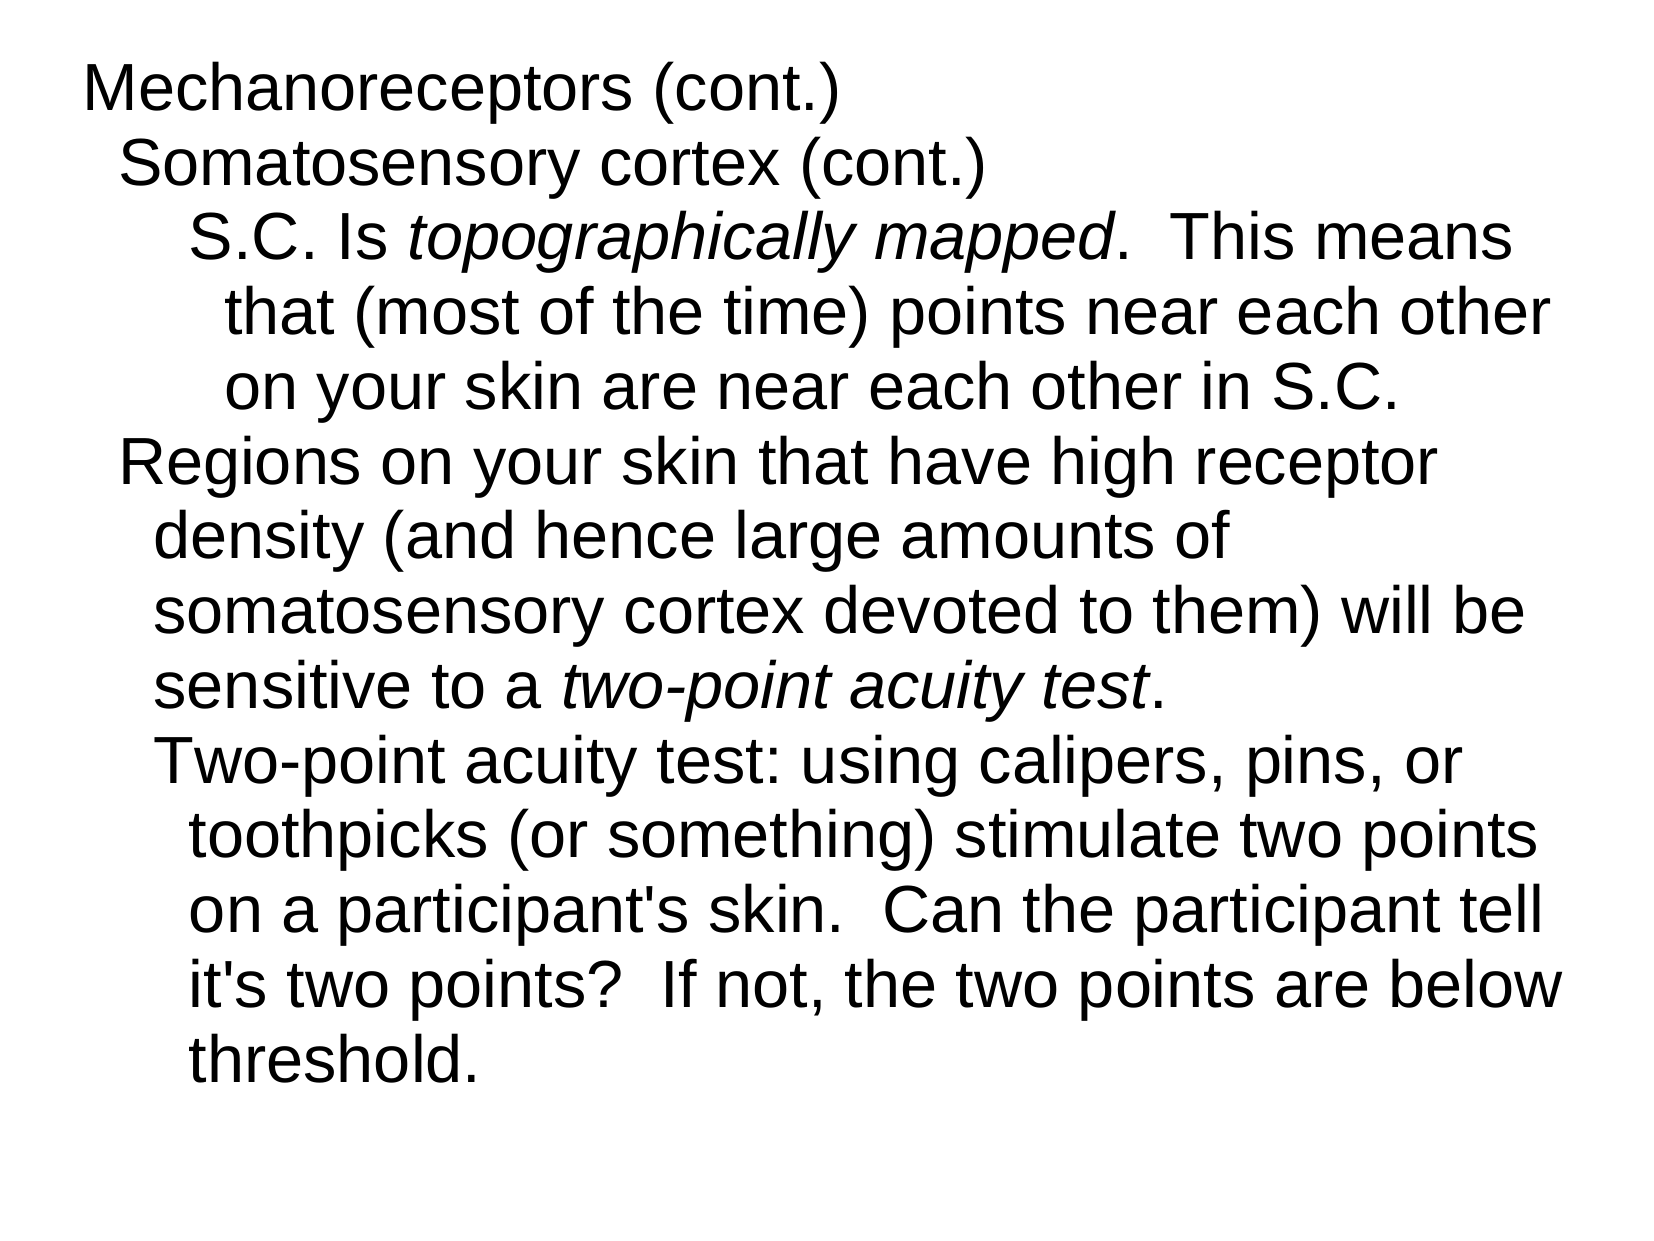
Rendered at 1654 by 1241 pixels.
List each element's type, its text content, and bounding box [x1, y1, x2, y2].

subtitle Mechanoreceptors (cont.) Somatosensory cortex (cont.) S.C. Is topographically mapped. This means that (most of the time) points near each other on your skin are near each other in S.C. Regions on your skin that have high receptor density (and hence large amounts of somatosensory cortex devoted to them) will be sensitive to a two-point acuity test. Two-point acuity test: using calipers, pins, or toothpicks (or something) stimulate two points on a participant's skin. Can the participant tell it's two points? If not, the two points are below threshold. [82, 37, 1571, 1109]
